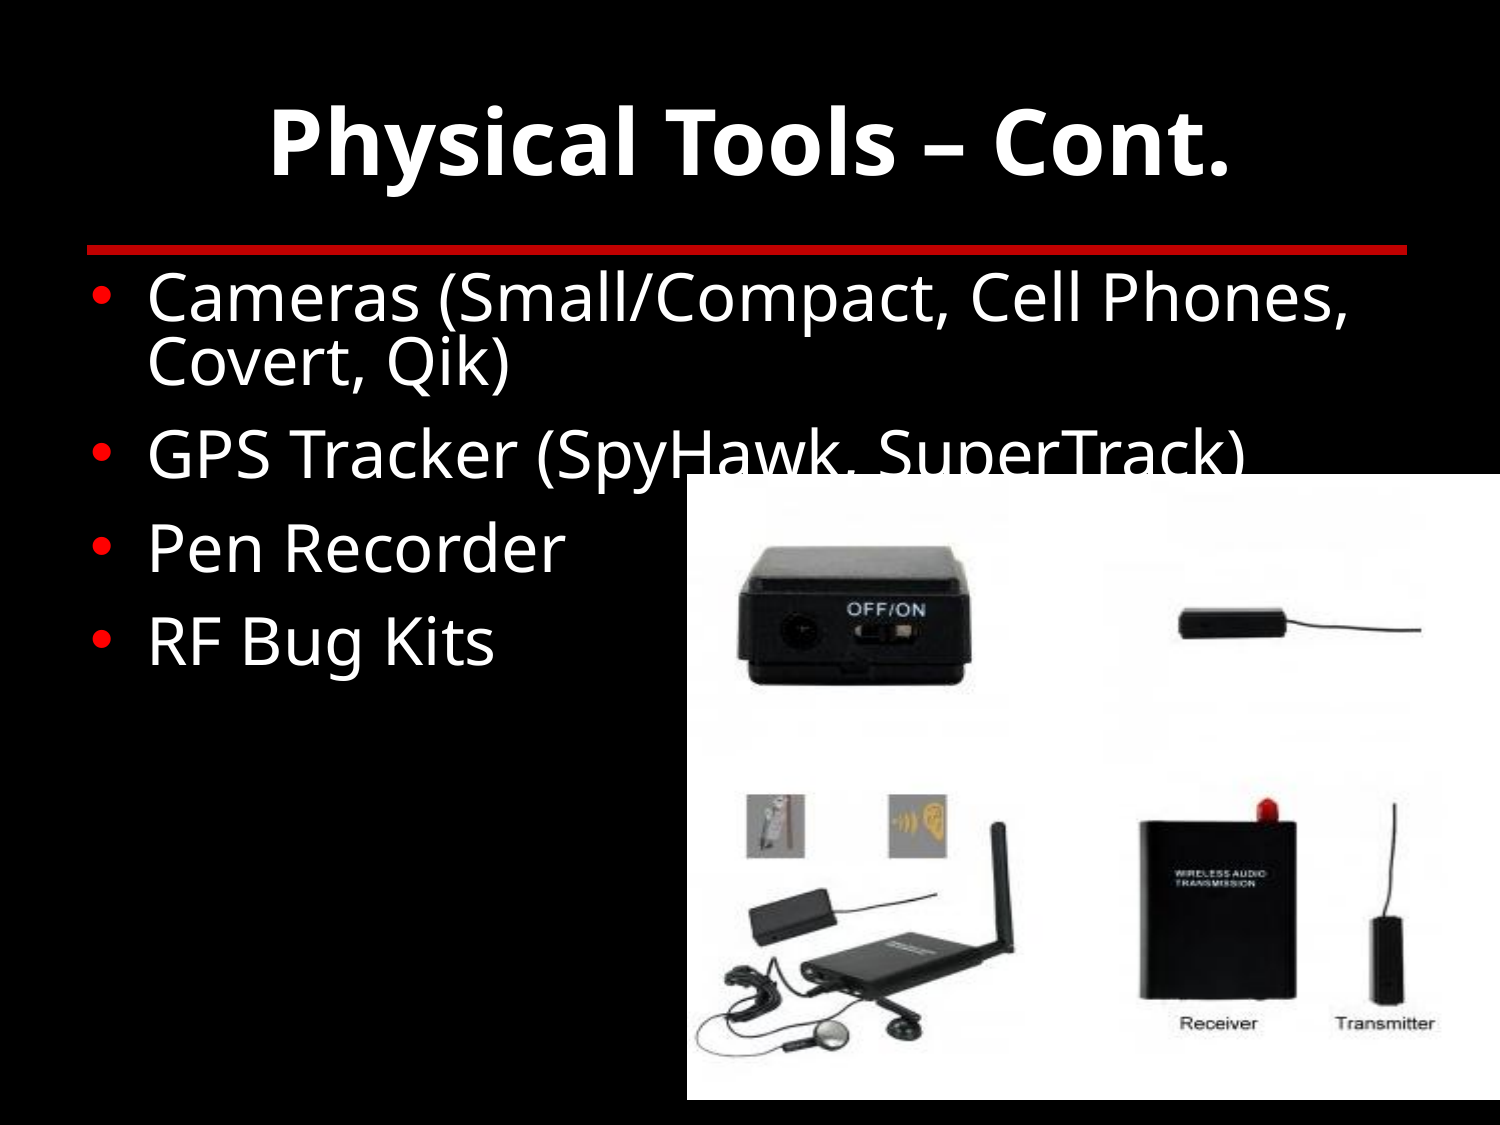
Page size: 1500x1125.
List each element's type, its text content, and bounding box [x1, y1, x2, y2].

list Cameras (Small/Compact, Cell Phones, Covert, Qik) GPS Tracker (SpyHawk, SuperTrack) Pen Recorder RF Bug Kits [75, 262, 1425, 1005]
title Physical Tools – Cont. [75, 45, 1425, 233]
picture [687, 474, 1500, 1100]
